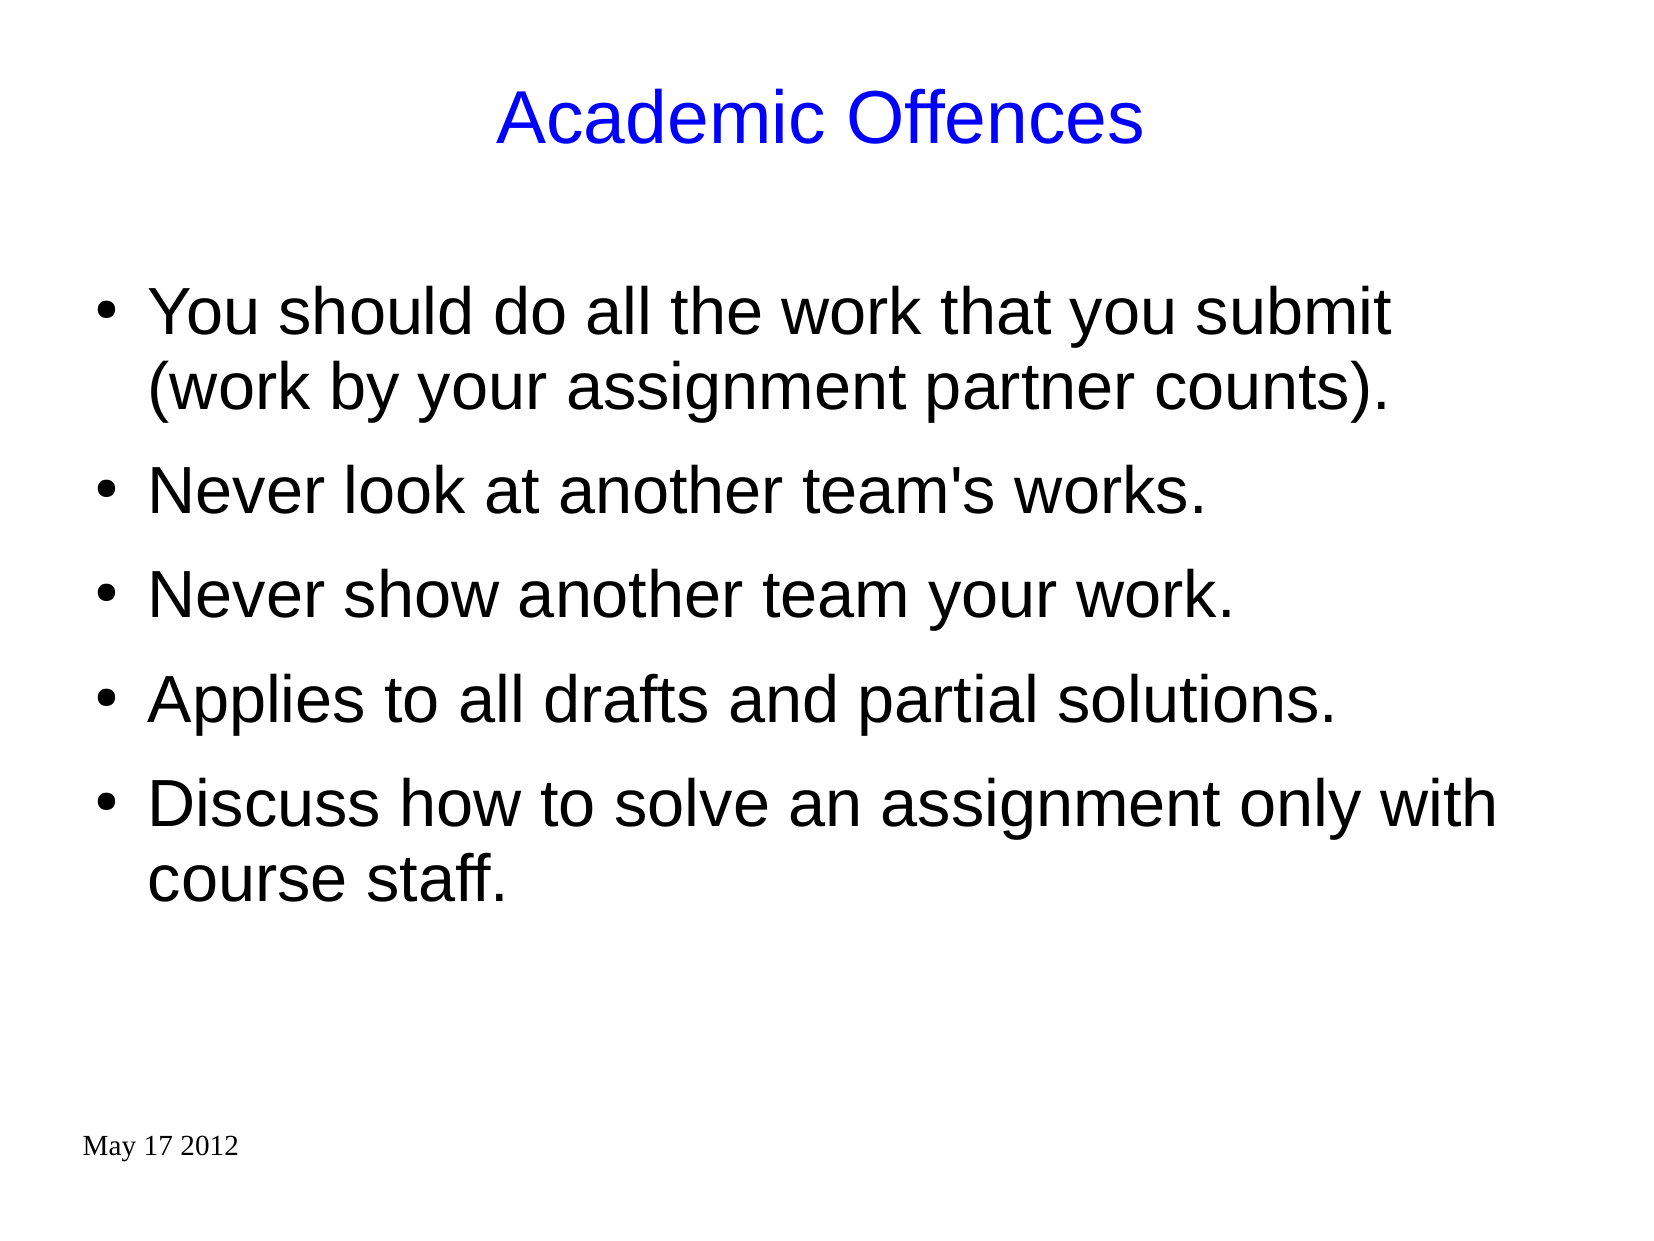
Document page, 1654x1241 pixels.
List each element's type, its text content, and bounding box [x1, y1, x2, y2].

list You should do all the work that you submit (work by your assignment partner counts). Never look at another team's works. Never show another team your work. Applies to all drafts and partial solutions. Discuss how to solve an assignment only with course staff. [76, 274, 1565, 1093]
title Academic Offences [76, 58, 1565, 178]
